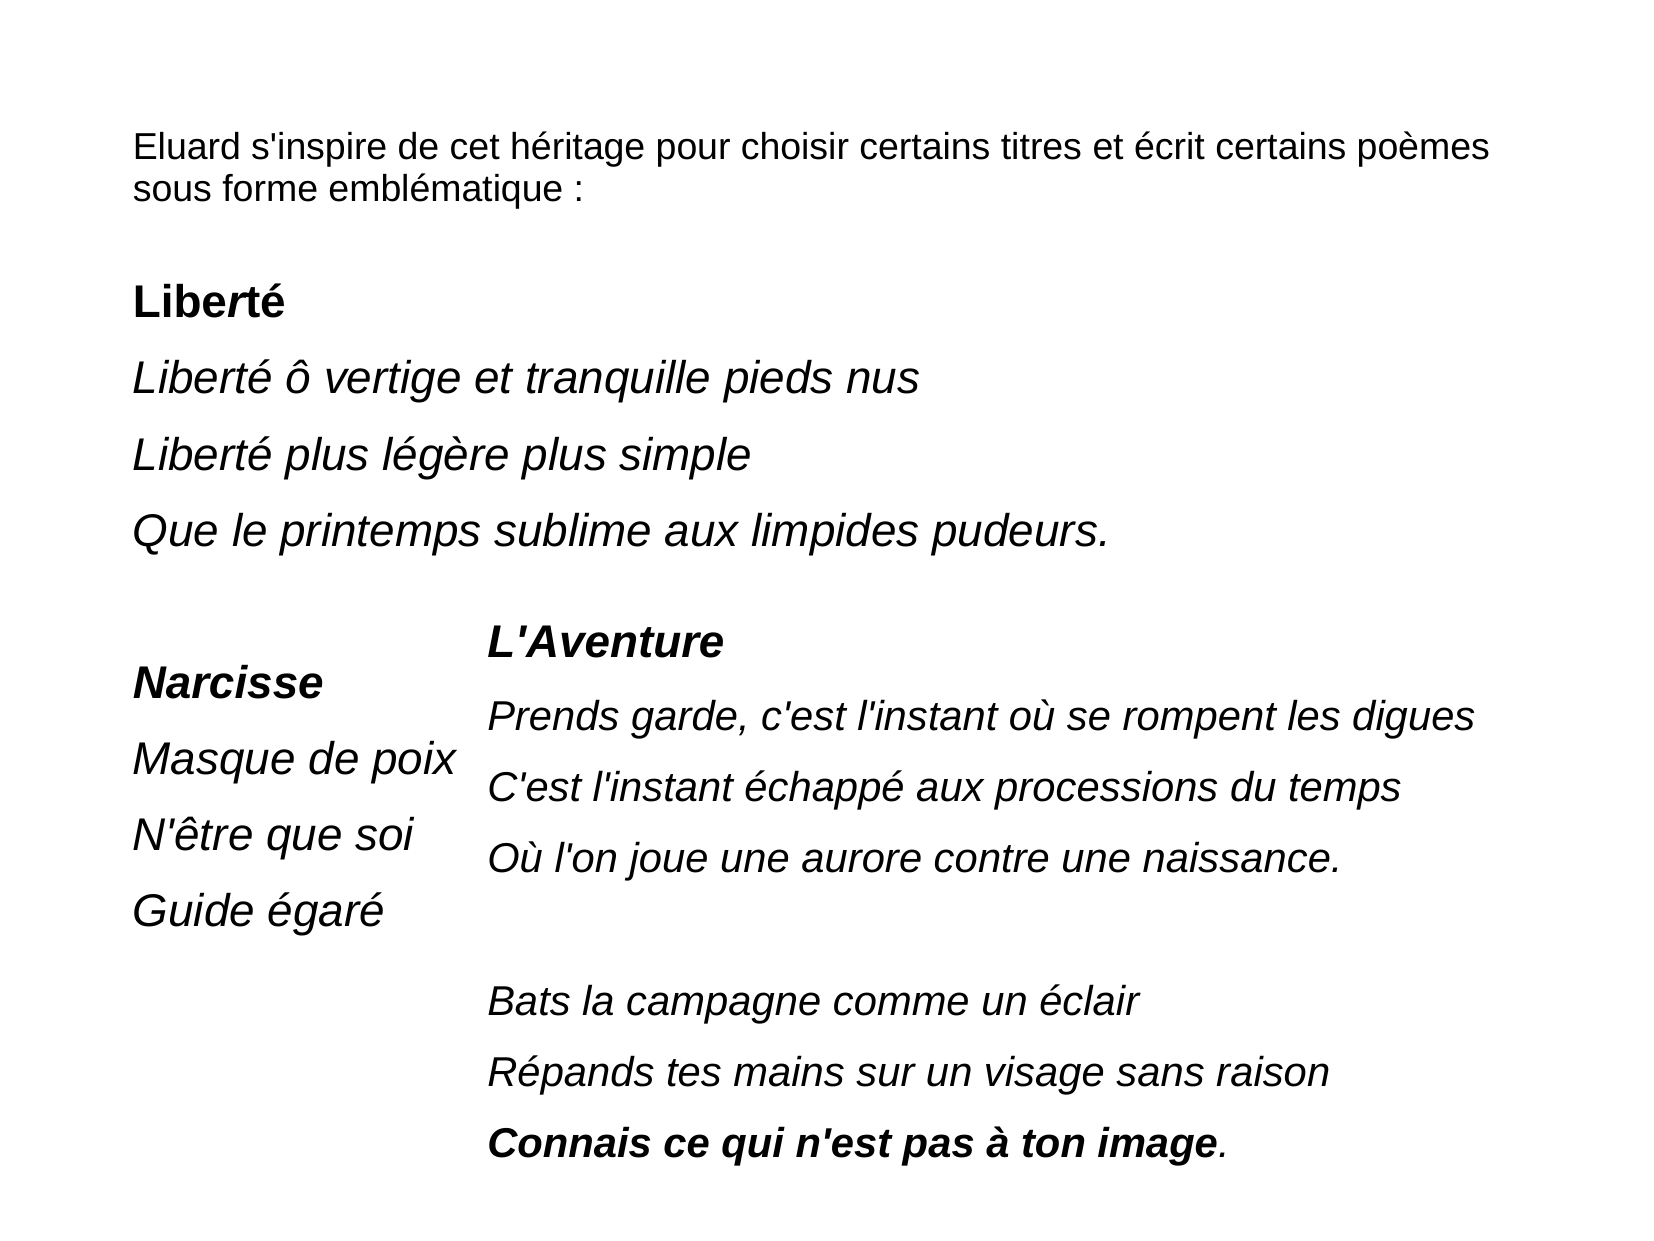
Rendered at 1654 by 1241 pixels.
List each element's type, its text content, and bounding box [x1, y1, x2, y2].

text_box [556, 305, 1029, 536]
text_box Eluard s'inspire de cet héritage pour choisir certains titres et écrit certains poèmes sous forme emblématique : Liberté Liberté ô vertige et tranquille pieds nus Liberté plus légère plus simple Que le printemps sublime aux limpides pudeurs. Narcisse Masque de poix N'être que soi Guide égaré [118, 118, 1565, 1049]
text_box L'Aventure Prends garde, c'est l'instant où se rompent les digues C'est l'instant échappé aux processions du temps Où l'on joue une aurore contre une naissance. Bats la campagne comme un éclair Répands tes mains sur un visage sans raison Connais ce qui n'est pas à ton image. [472, 561, 1565, 1223]
